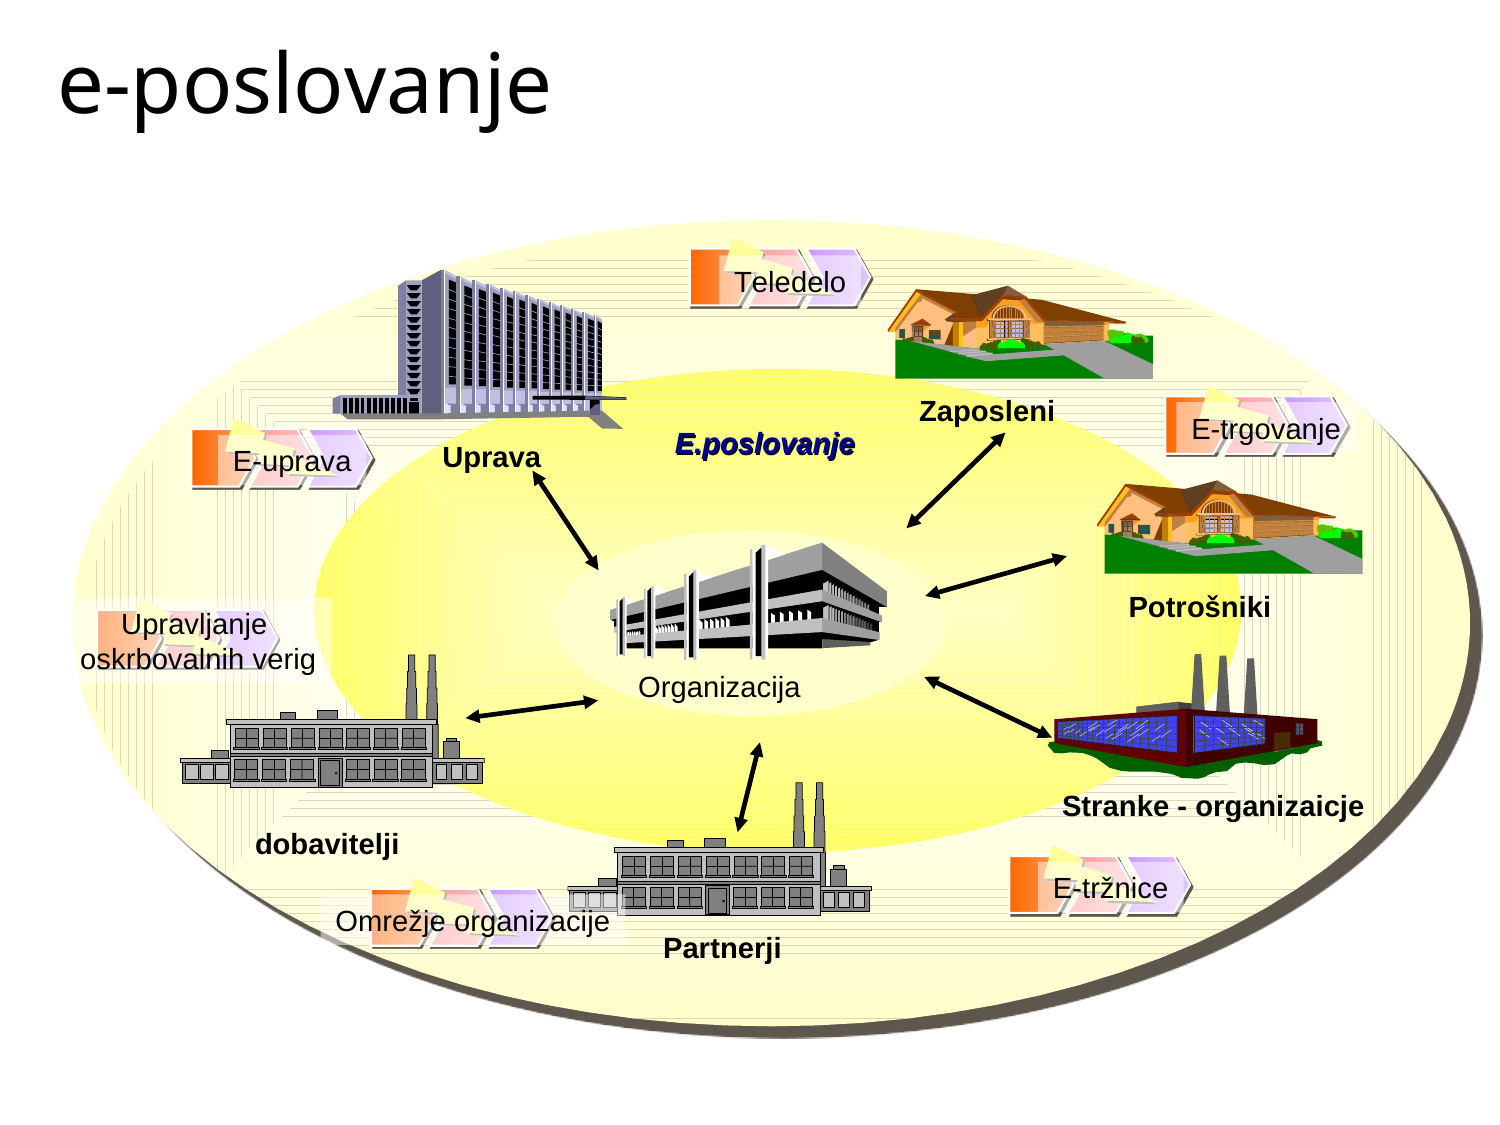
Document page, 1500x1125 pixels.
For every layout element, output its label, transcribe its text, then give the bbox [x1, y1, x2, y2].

picture [567, 782, 872, 916]
text_box E-uprava [218, 434, 367, 486]
text_box E.poslovanje [660, 416, 870, 468]
text_box E-tržnice [1038, 861, 1184, 913]
picture [332, 269, 627, 429]
text_box dobavitelji [240, 817, 415, 869]
text_box Zaposleni [904, 385, 1071, 436]
text_box Partnerji [648, 921, 797, 972]
text_box Teledelo [719, 255, 862, 306]
text_box Uprava [427, 430, 557, 482]
text_box [73, 220, 1471, 1027]
picture [1047, 654, 1323, 779]
picture [887, 285, 1154, 379]
title e-poslovanje [42, 22, 1466, 138]
text_box Organizacija [623, 660, 816, 711]
text_box Potrošniki [1113, 580, 1287, 631]
text_box E-trgovanje [1176, 402, 1356, 453]
picture [179, 654, 485, 788]
picture [610, 542, 888, 661]
picture [1096, 480, 1363, 574]
text_box Omrežje organizacije [320, 894, 626, 945]
text_box Stranke - organizaicje [1047, 780, 1380, 831]
text_box Upravljanje oskrbovalnih verig [65, 597, 332, 684]
